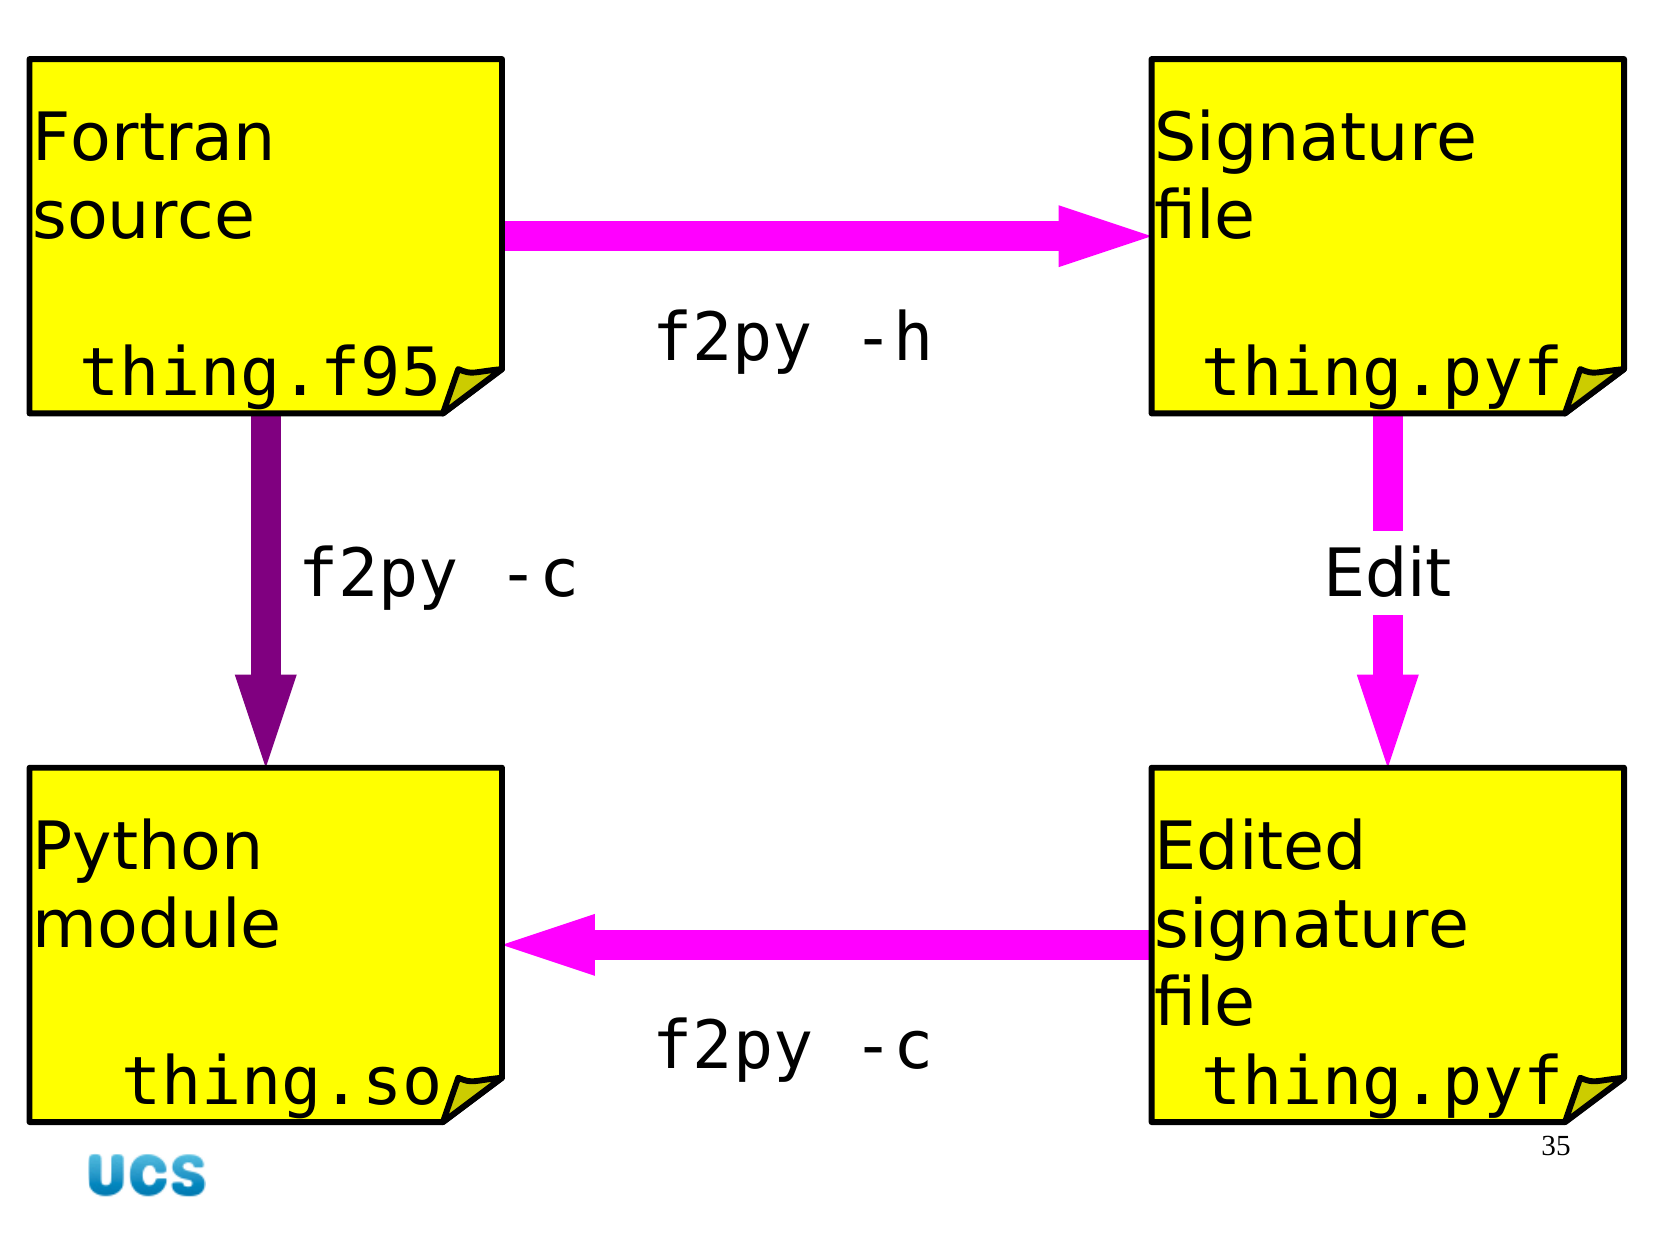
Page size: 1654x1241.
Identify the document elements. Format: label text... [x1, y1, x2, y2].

picture [88, 1153, 206, 1198]
text_box Edited signature file [1151, 767, 1625, 1123]
text_box thing.pyf [1198, 330, 1568, 415]
text_box Edit [1320, 531, 1456, 616]
text_box thing.so [118, 1039, 447, 1124]
text_box Signature file [1151, 59, 1625, 414]
text_box f2py -c [295, 531, 584, 616]
text_box Python module [29, 767, 503, 1123]
text_box Fortran source [29, 59, 503, 414]
text_box thing.pyf [1198, 1039, 1568, 1124]
text_box f2py -h [649, 295, 938, 380]
text_box f2py -c [649, 1003, 938, 1088]
text_box thing.f95 [76, 330, 446, 415]
